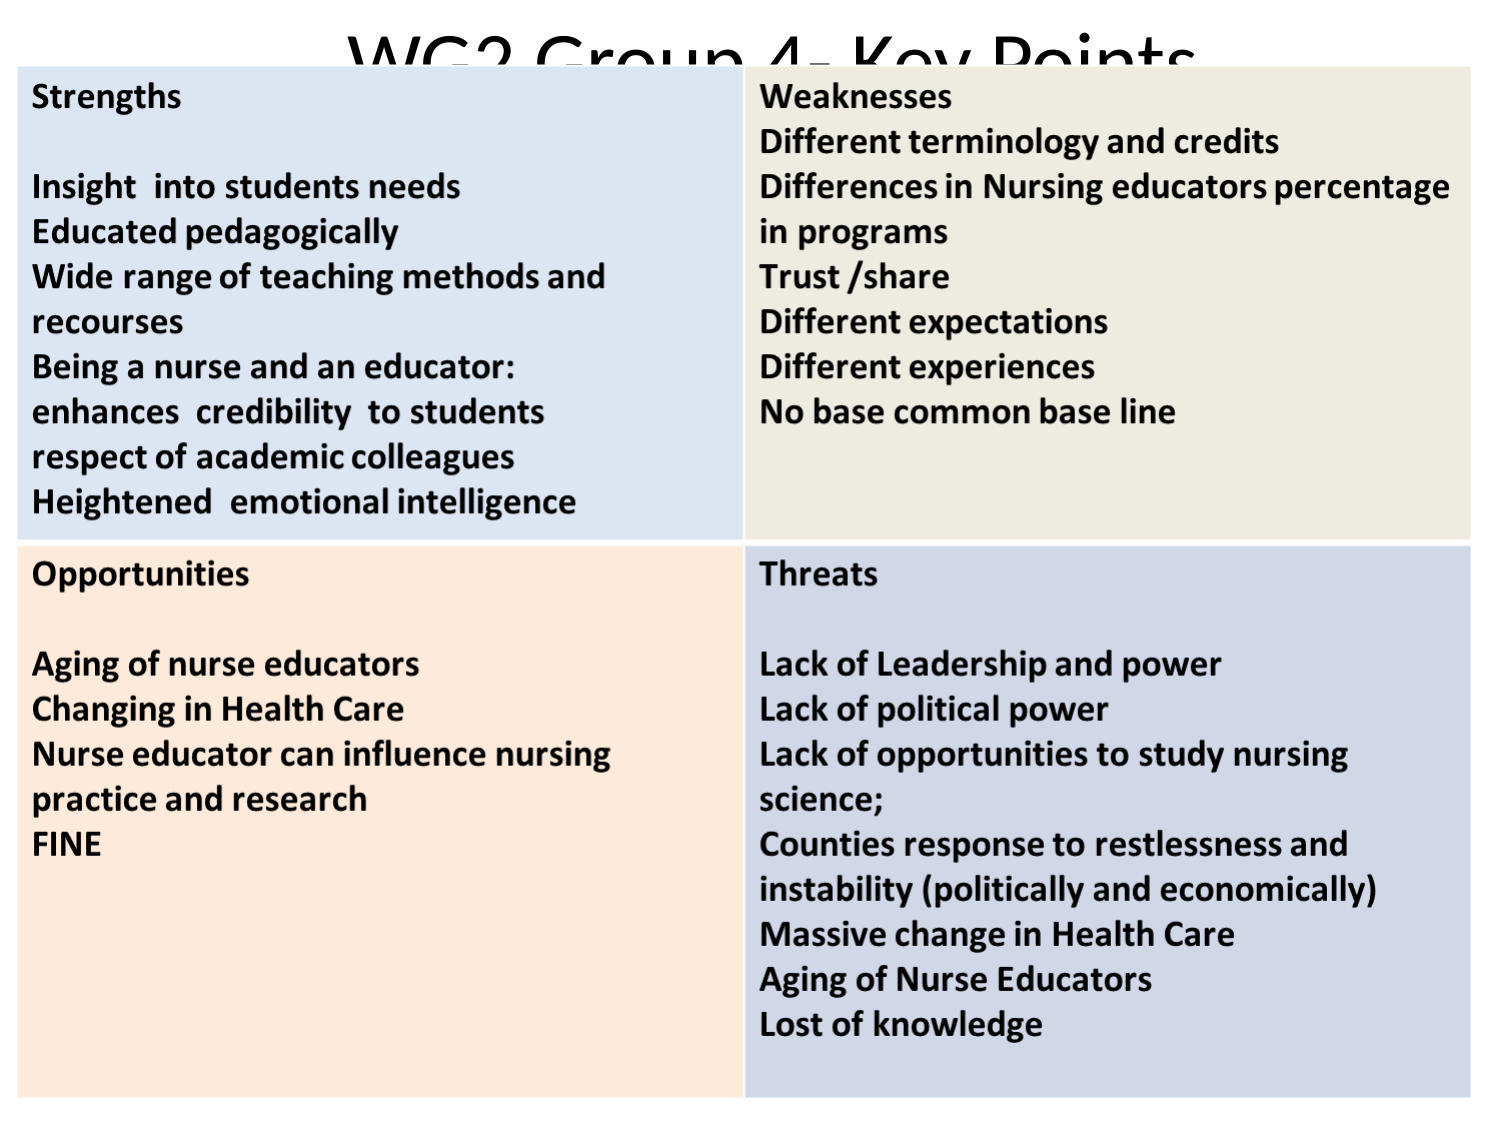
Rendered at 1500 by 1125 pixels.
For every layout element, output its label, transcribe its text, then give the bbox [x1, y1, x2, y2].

text_box [10, 101, 16, 208]
picture [16, 61, 1472, 1100]
title WG2 Group 4- Key Points [147, 0, 1399, 61]
